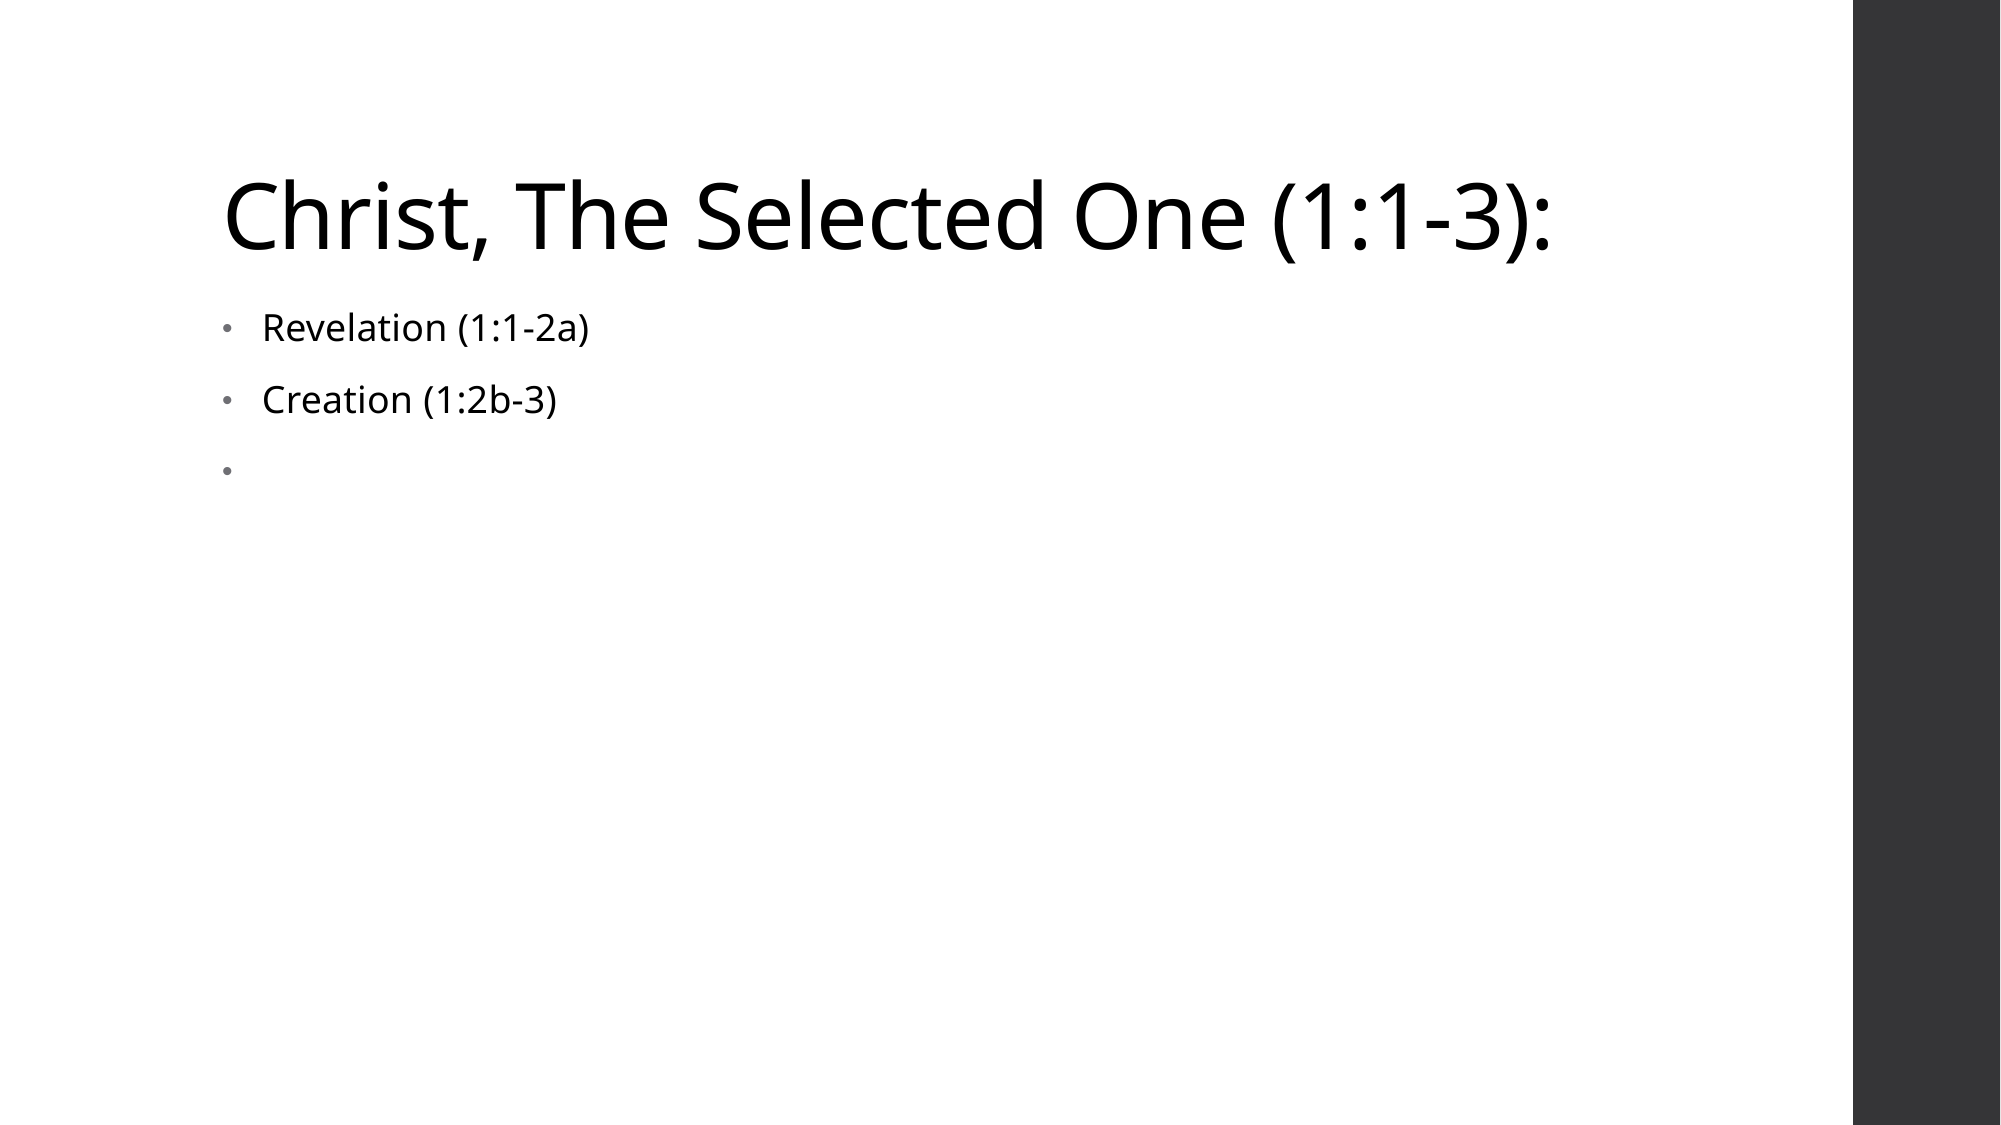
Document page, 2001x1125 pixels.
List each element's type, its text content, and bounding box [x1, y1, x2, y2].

title Christ, The Selected One (1:1-3): [206, 60, 1797, 278]
list Revelation (1:1-2a) Creation (1:2b-3) [206, 299, 1617, 1014]
